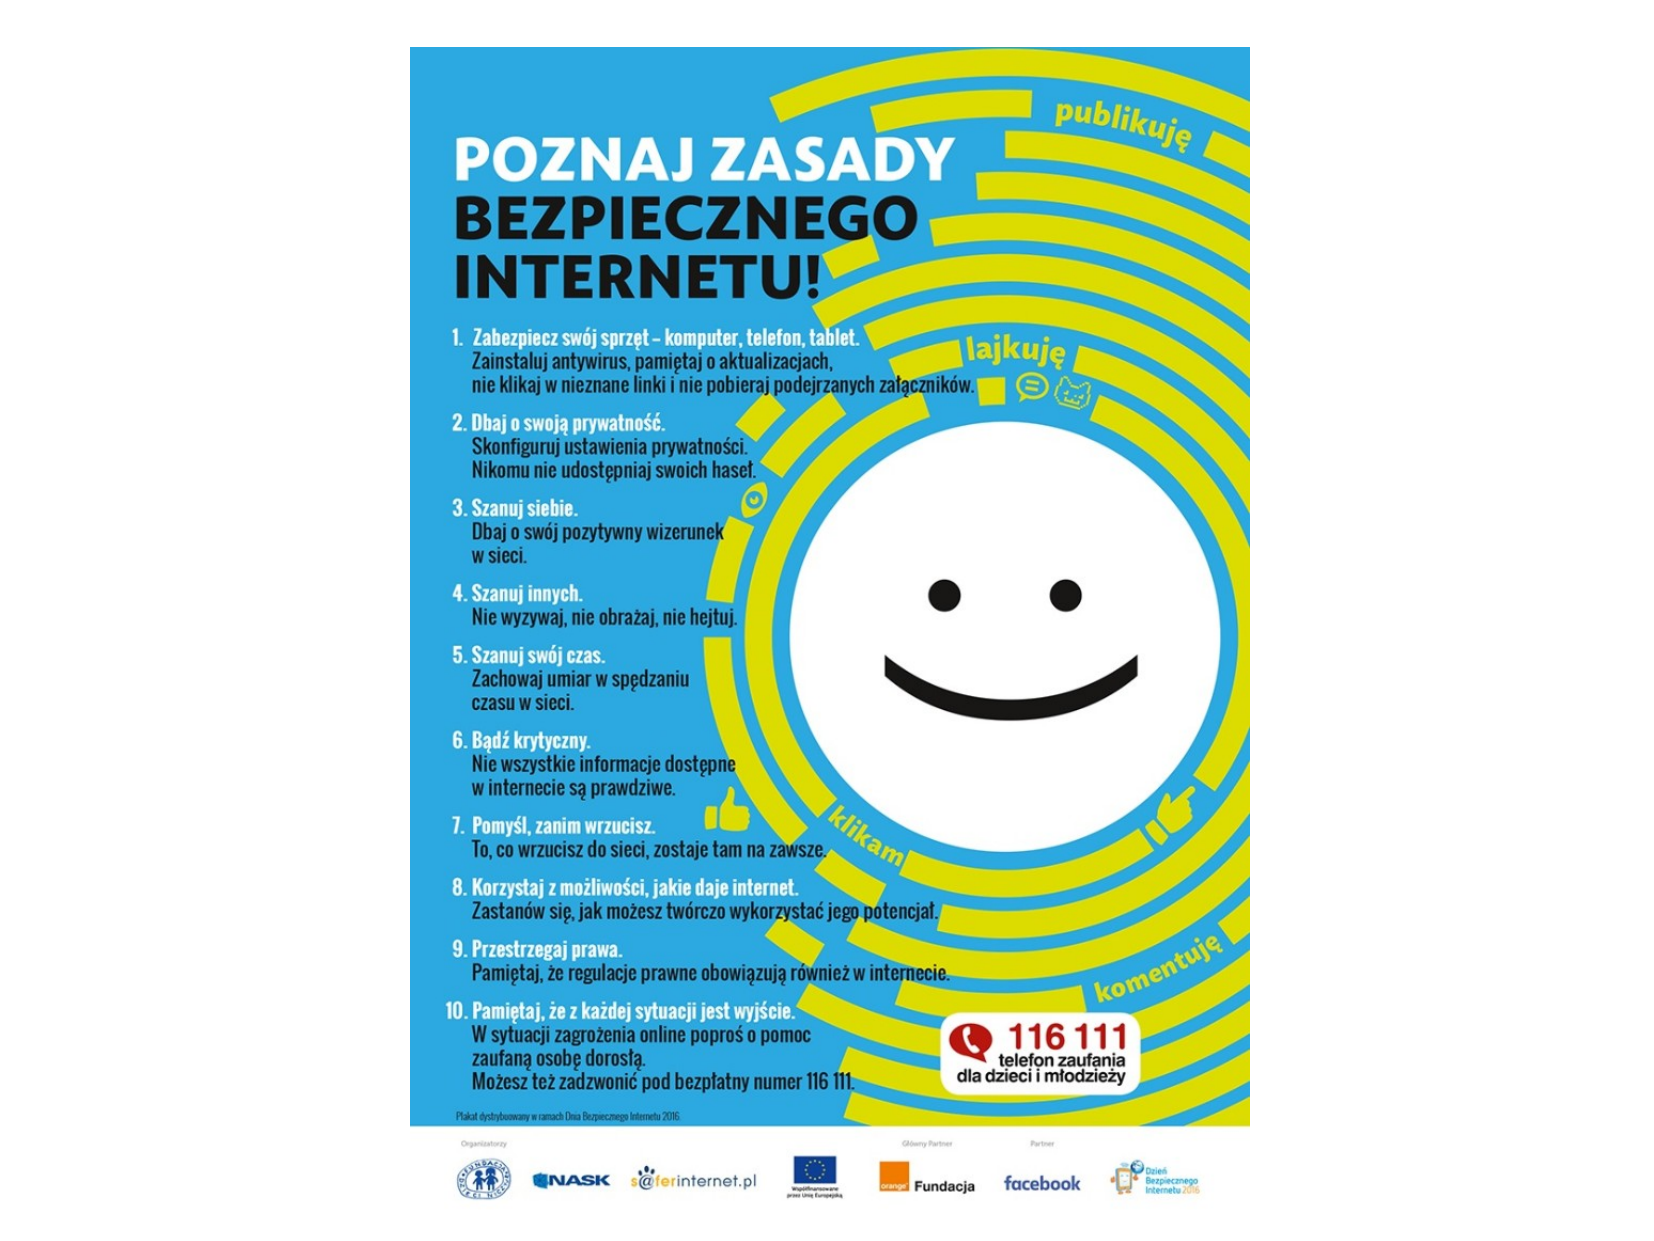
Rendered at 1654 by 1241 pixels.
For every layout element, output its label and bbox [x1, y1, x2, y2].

picture [410, 47, 1250, 1229]
